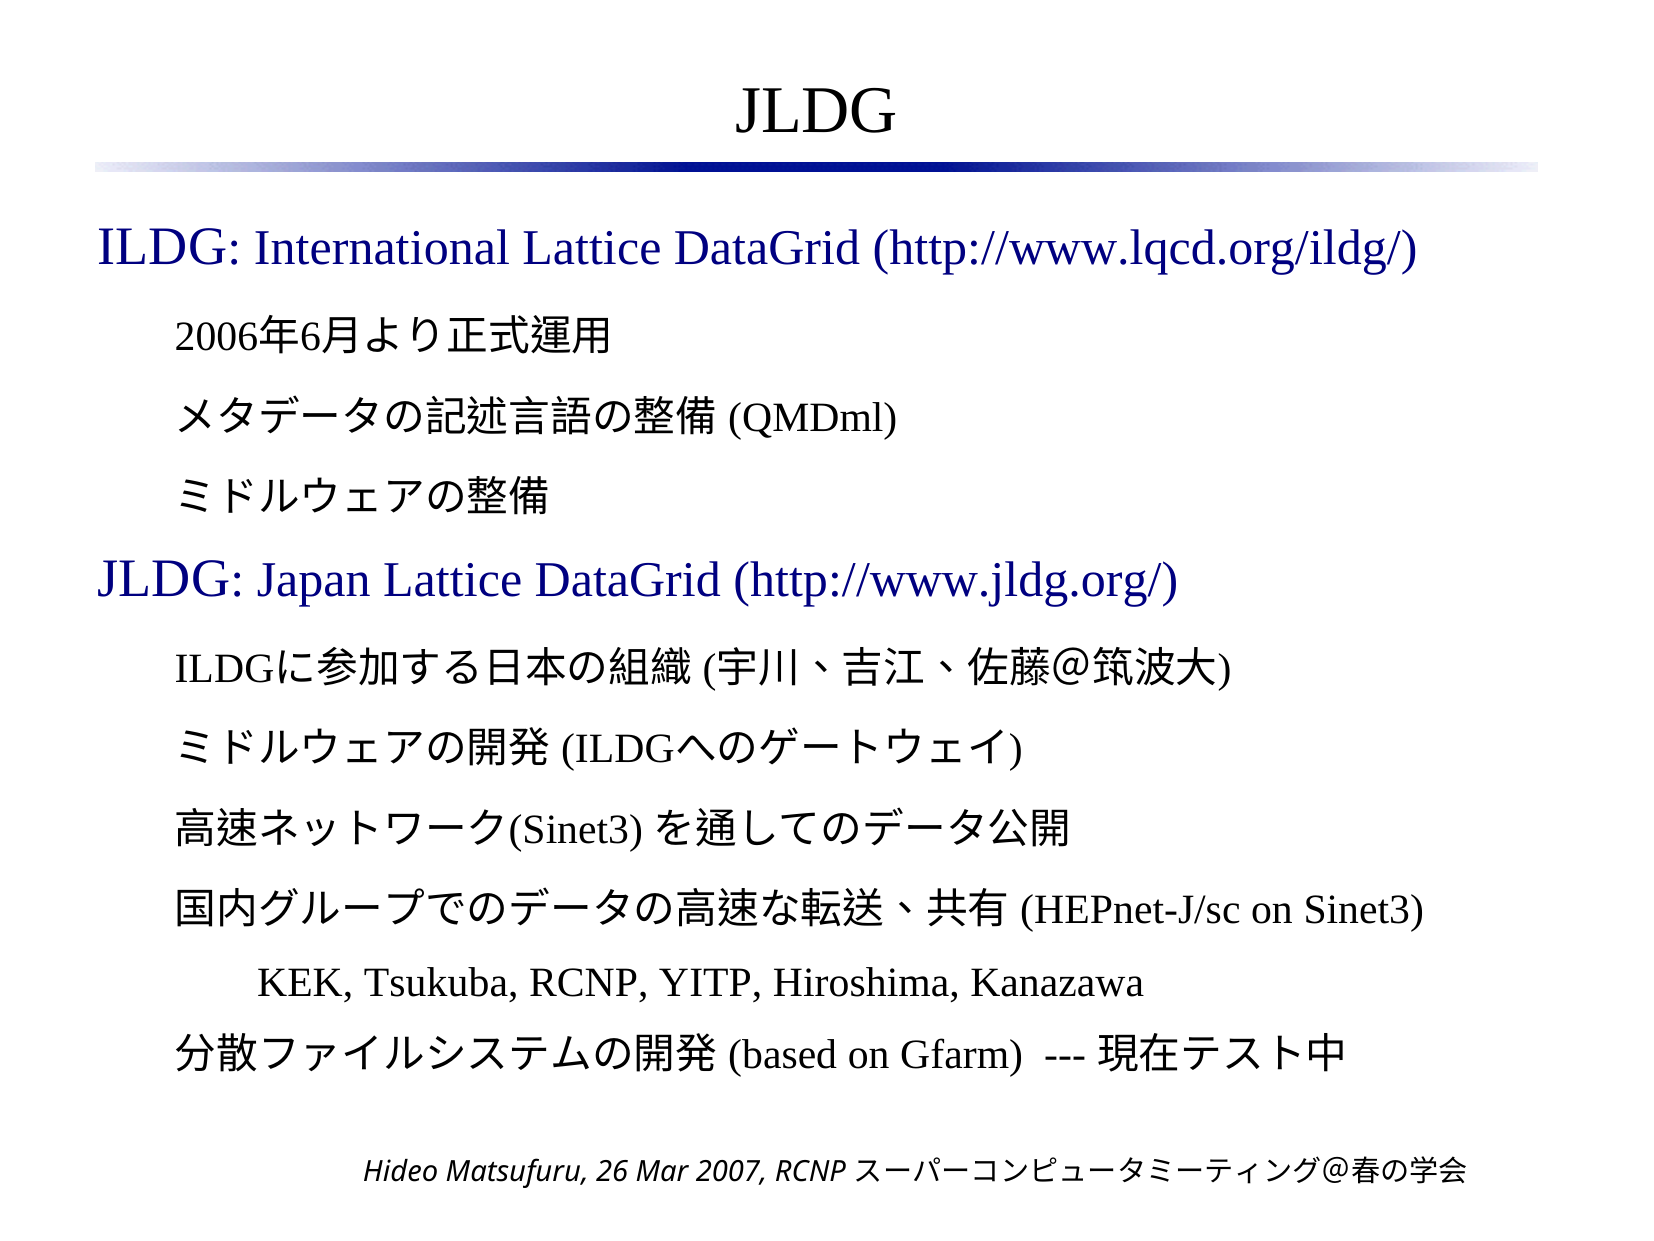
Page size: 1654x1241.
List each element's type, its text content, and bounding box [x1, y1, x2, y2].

list ILDG: International Lattice DataGrid (http://www.lqcd.org/ildg/) 2006年6月より正式運用 メタデータの記述言語の整備 (QMDml) ミドルウェアの整備 JLDG: Japan Lattice DataGrid (http://www.jldg.org/) ILDGに参加する日本の組織 (宇川、吉江、佐藤＠筑波大) ミドルウェアの開発 (ILDGへのゲートウェイ) 高速ネットワーク(Sinet3) を通してのデータ公開 国内グループでのデータの高速な転送、共有 (HEPnet-J/sc on Sinet3) KEK, Tsukuba, RCNP, YITP, Hiroshima, Kanazawa 分散ファイルシステムの開発 (based on Gfarm) --- 現在テスト中 [80, 216, 1580, 1063]
picture [95, 162, 1538, 172]
title JLDG [186, 56, 1447, 164]
